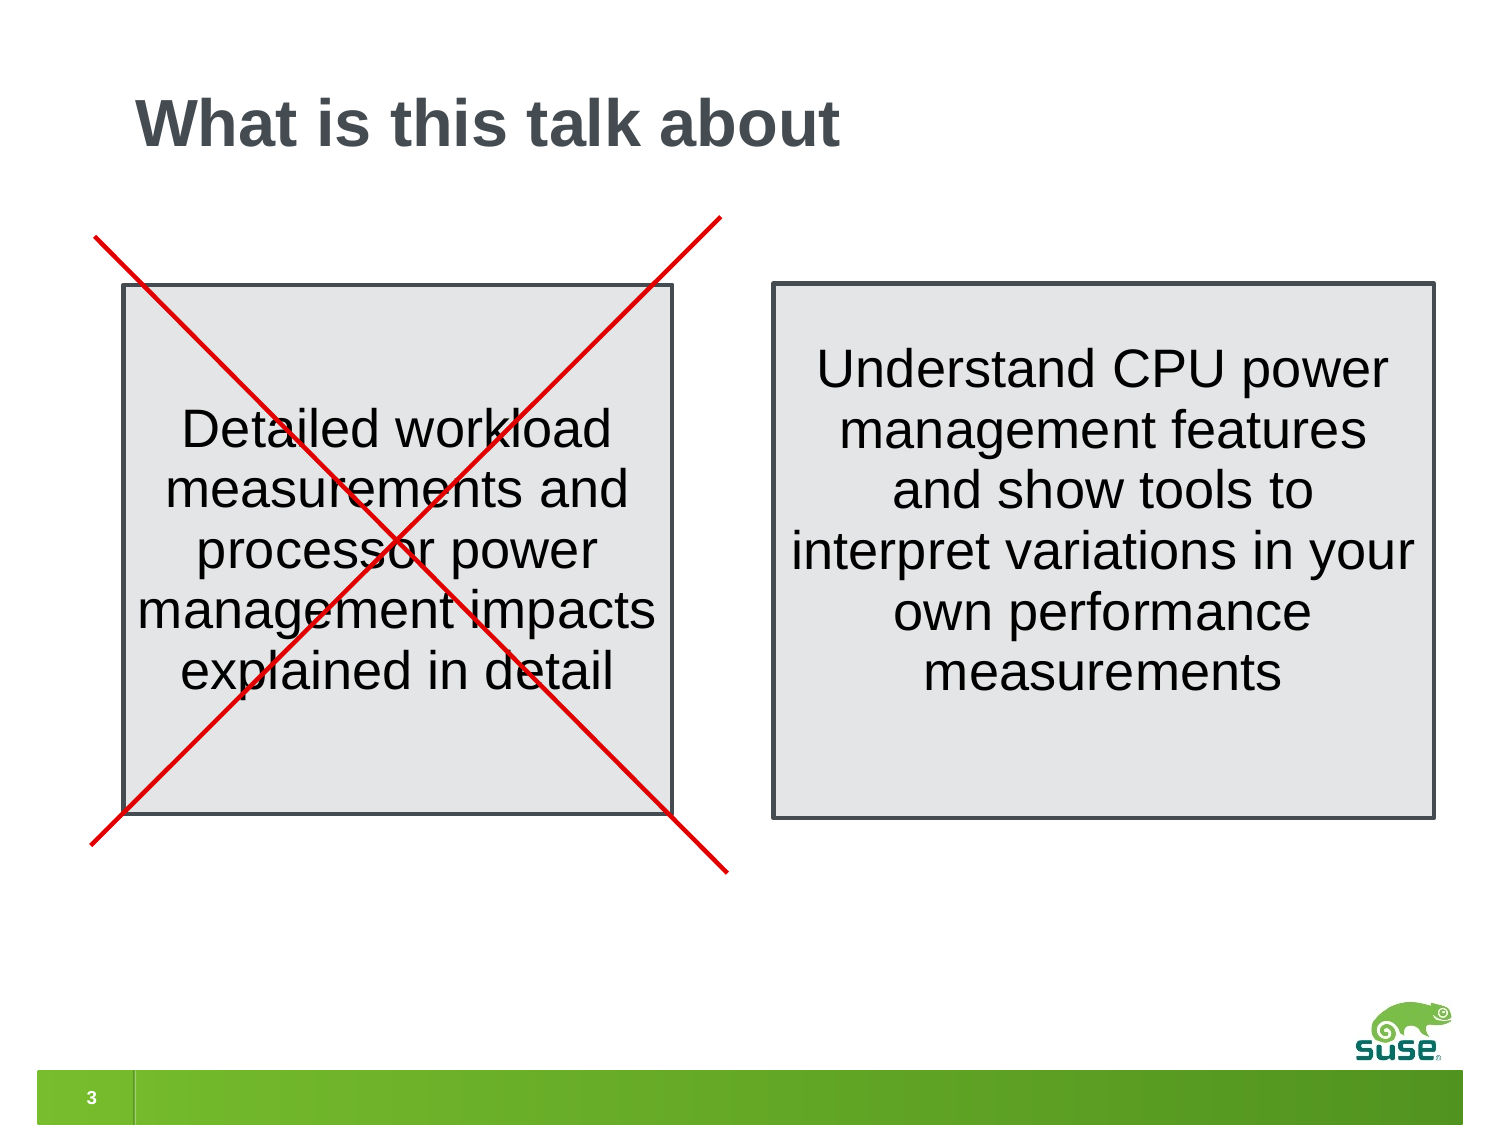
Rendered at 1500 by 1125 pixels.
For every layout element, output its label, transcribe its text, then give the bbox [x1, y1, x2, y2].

text_box Detailed workload measurements and processor power management impacts explained in detail [123, 284, 392, 809]
text_box Detailed workload measurements and processor power management impacts explained in detail [147, 284, 649, 536]
text_box Detailed workload measurements and processor power management impacts explained in detail [403, 284, 673, 814]
title What is this talk about [135, 41, 1372, 204]
picture [1355, 1001, 1452, 1061]
text_box Detailed workload measurements and processor power management impacts explained in detail [126, 553, 665, 815]
text_box Understand CPU power management features and show tools to interpret variations in your own performance measurements [773, 283, 1434, 818]
